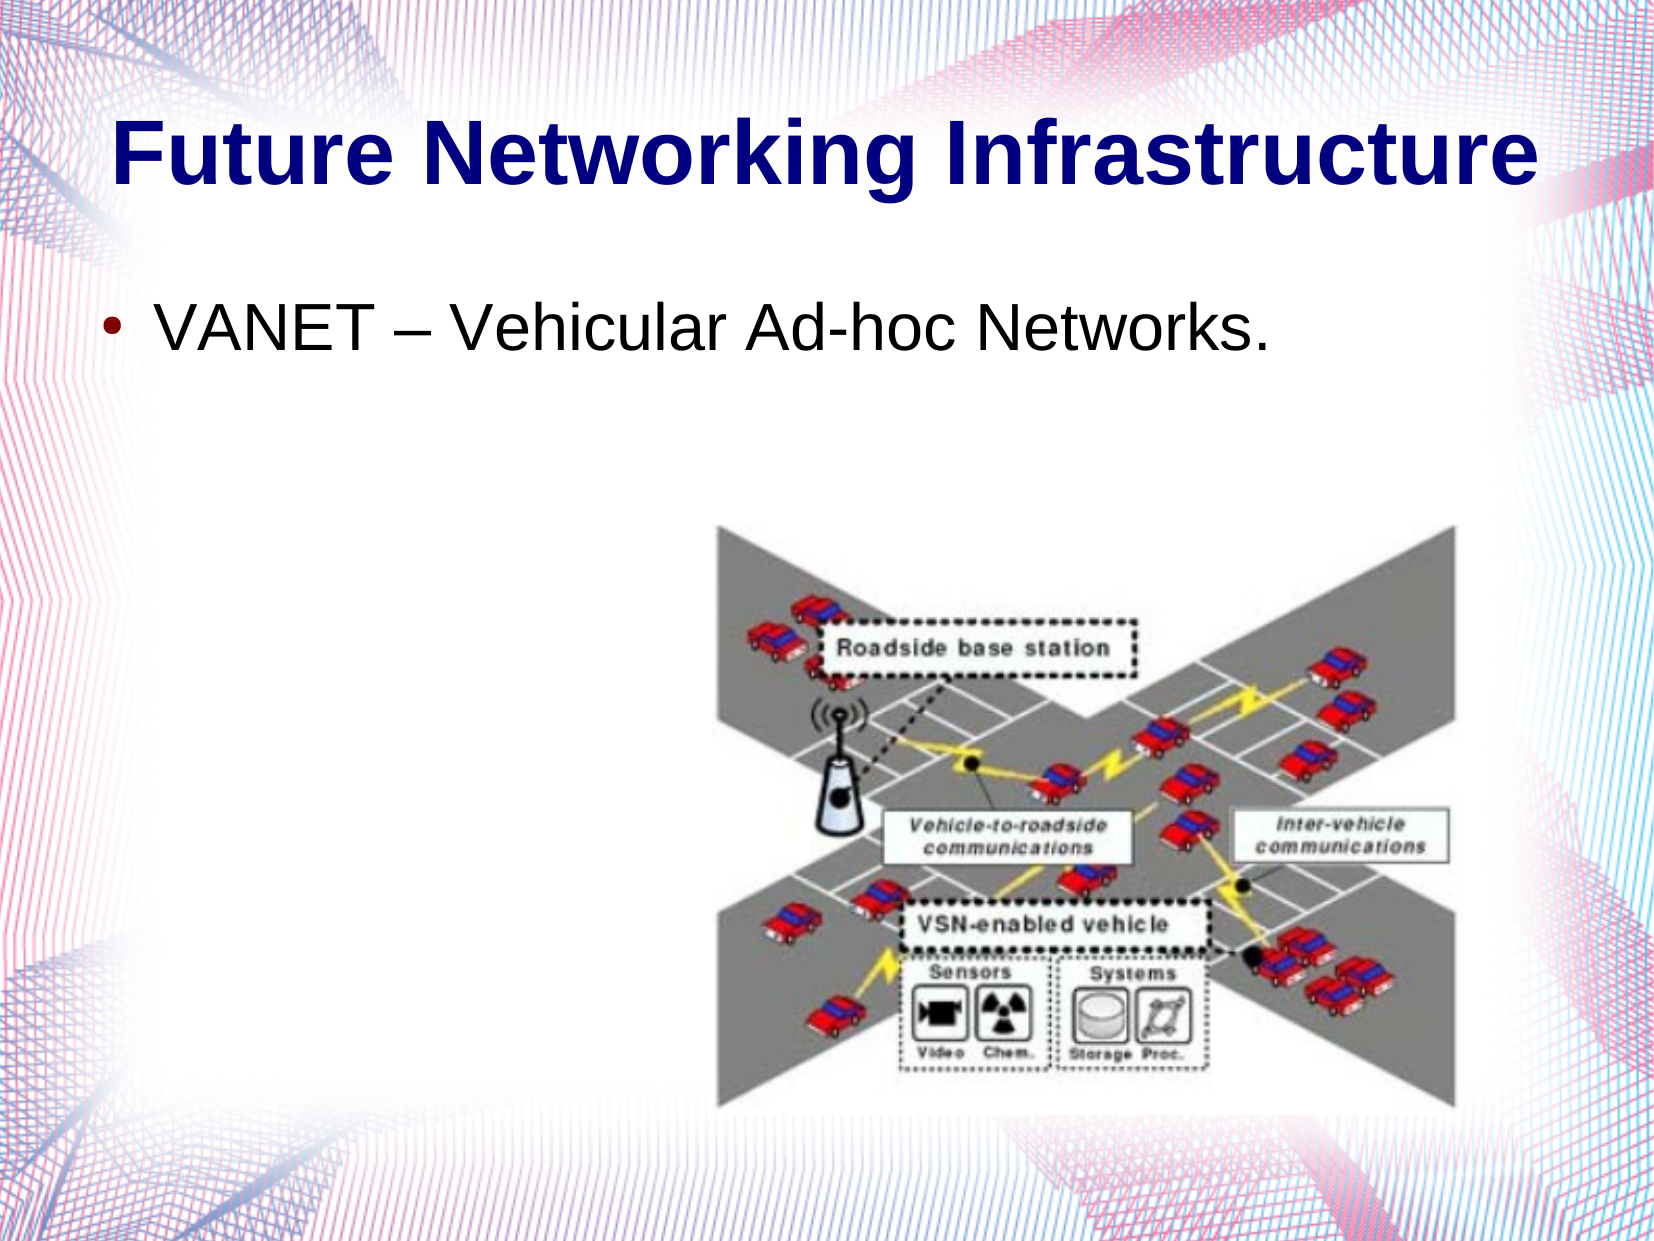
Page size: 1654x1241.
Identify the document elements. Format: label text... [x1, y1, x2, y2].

list VANET – Vehicular Ad-hoc Networks. [82, 290, 1571, 1109]
picture [0, 0, 1654, 1241]
title Future Networking Infrastructure [82, 49, 1571, 257]
